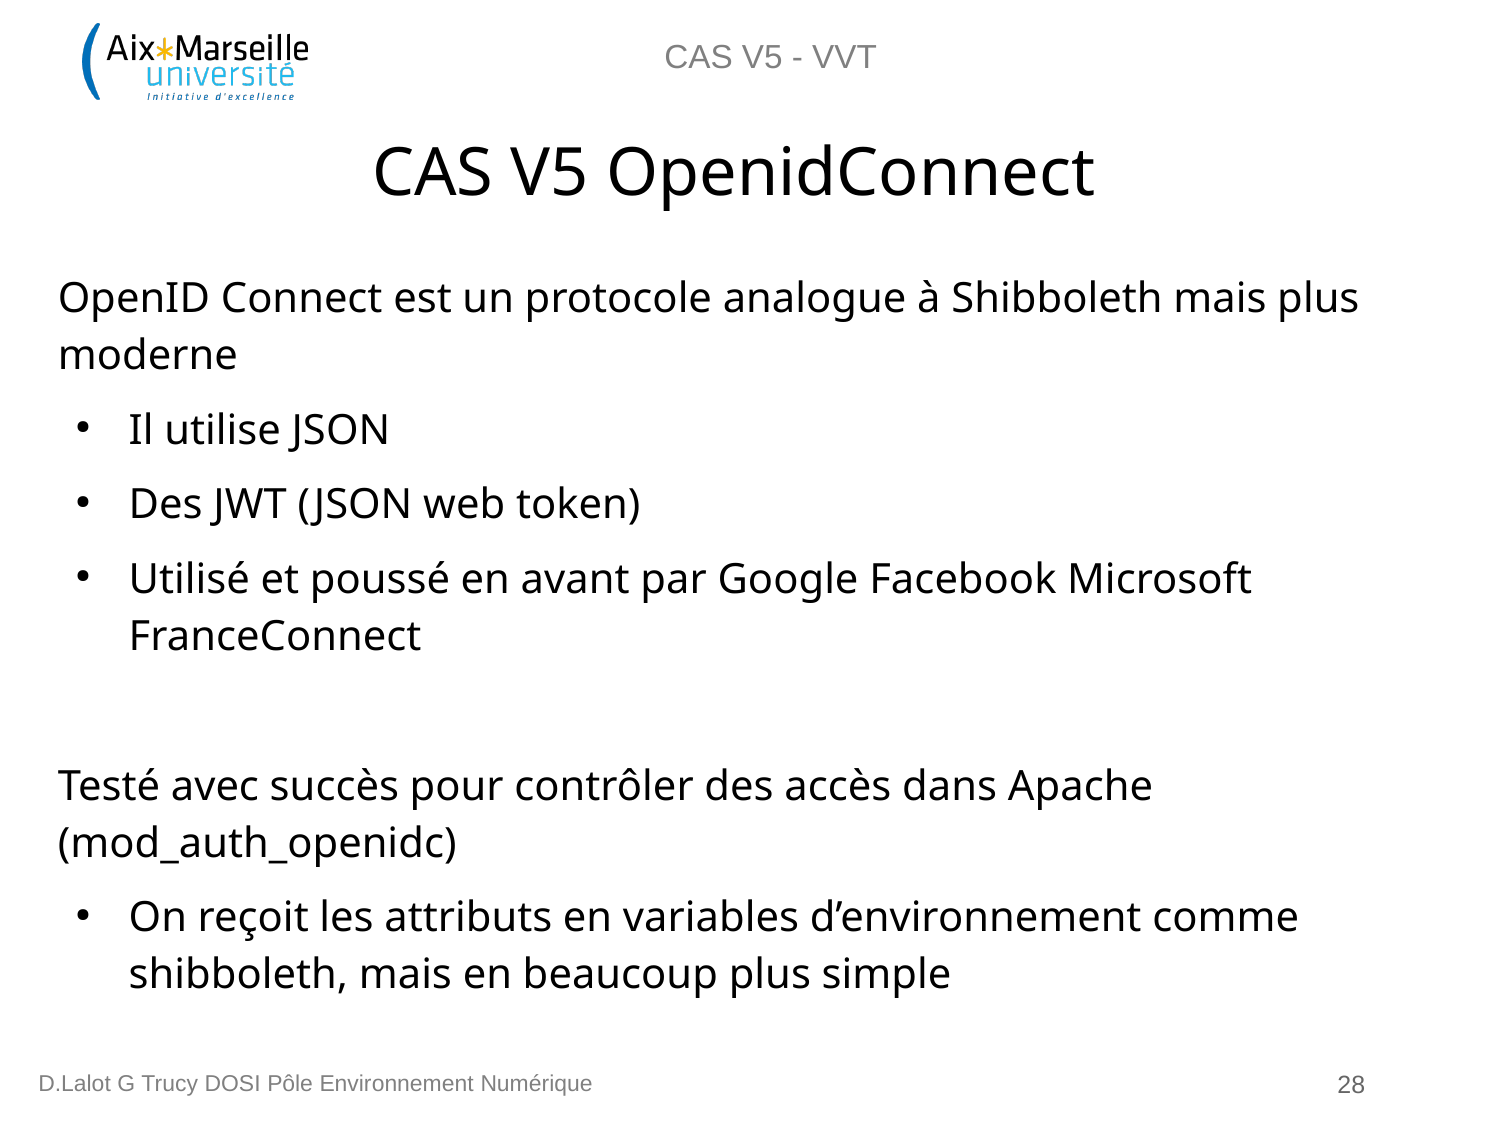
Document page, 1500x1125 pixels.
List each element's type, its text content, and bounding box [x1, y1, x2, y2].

picture [82, 23, 308, 75]
list OpenID Connect est un protocole analogue à Shibboleth mais plus moderne Il utilise JSON Des JWT (JSON web token) Utilisé et poussé en avant par Google Facebook Microsoft FranceConnect Testé avec succès pour contrôler des accès dans Apache (mod_auth_openidc) On reçoit les attributs en variables d’environnement comme shibboleth, mais en beaucoup plus simple [57, 267, 1418, 1016]
title CAS V5 OpenidConnect [67, 75, 1418, 264]
